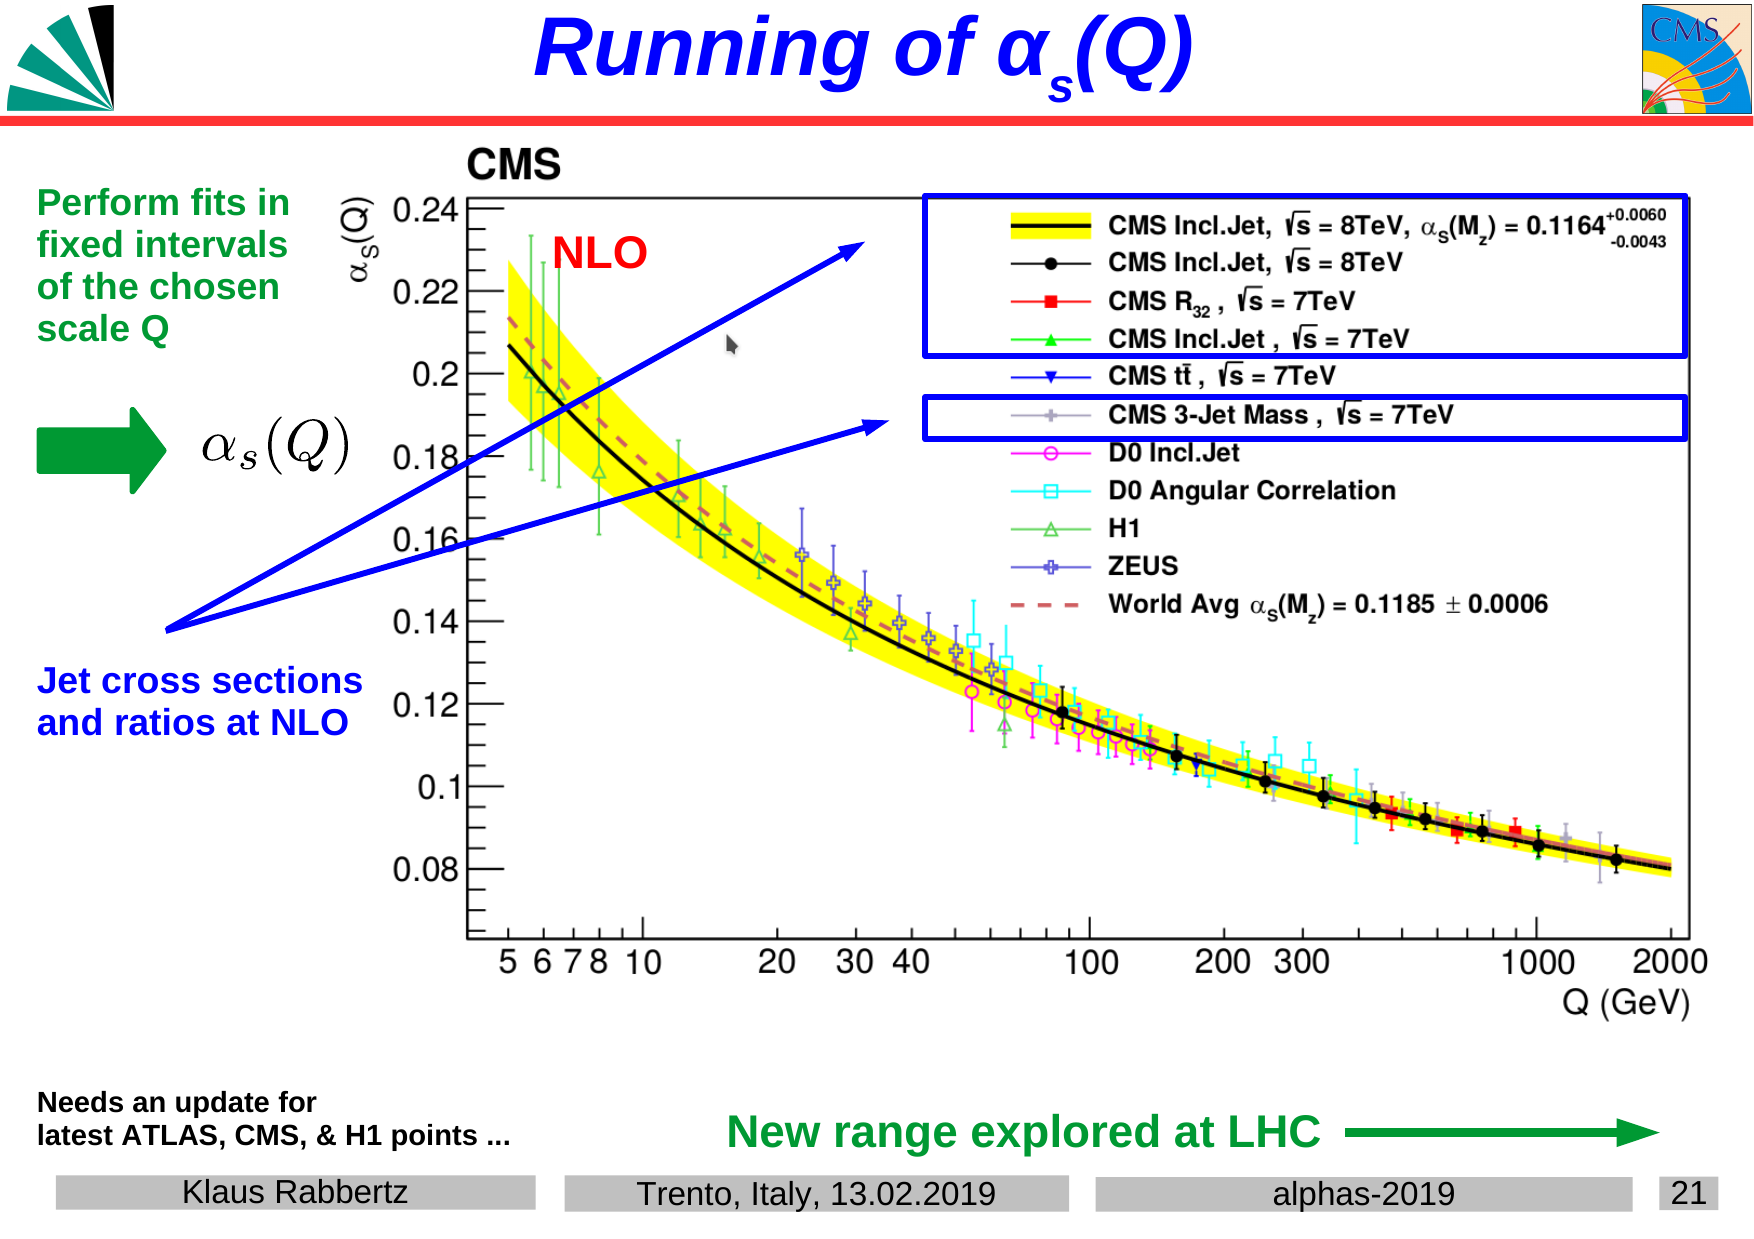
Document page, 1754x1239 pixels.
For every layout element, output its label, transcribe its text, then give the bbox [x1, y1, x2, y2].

text_box NLO [540, 221, 661, 285]
text_box Needs an update for latest ATLAS, CMS, & H1 points ... [25, 1080, 524, 1158]
title Running of αs(Q) [123, 0, 1606, 114]
text_box New range explored at LHC [714, 1099, 1335, 1163]
picture [1642, 4, 1752, 114]
text_box Jet cross sections and ratios at NLO [24, 653, 376, 750]
text_box [39, 409, 164, 492]
text_box Perform fits in fixed intervals of the chosen scale Q [24, 175, 303, 356]
picture [7, 5, 114, 112]
picture [333, 135, 1719, 1027]
text_box [200, 416, 354, 475]
